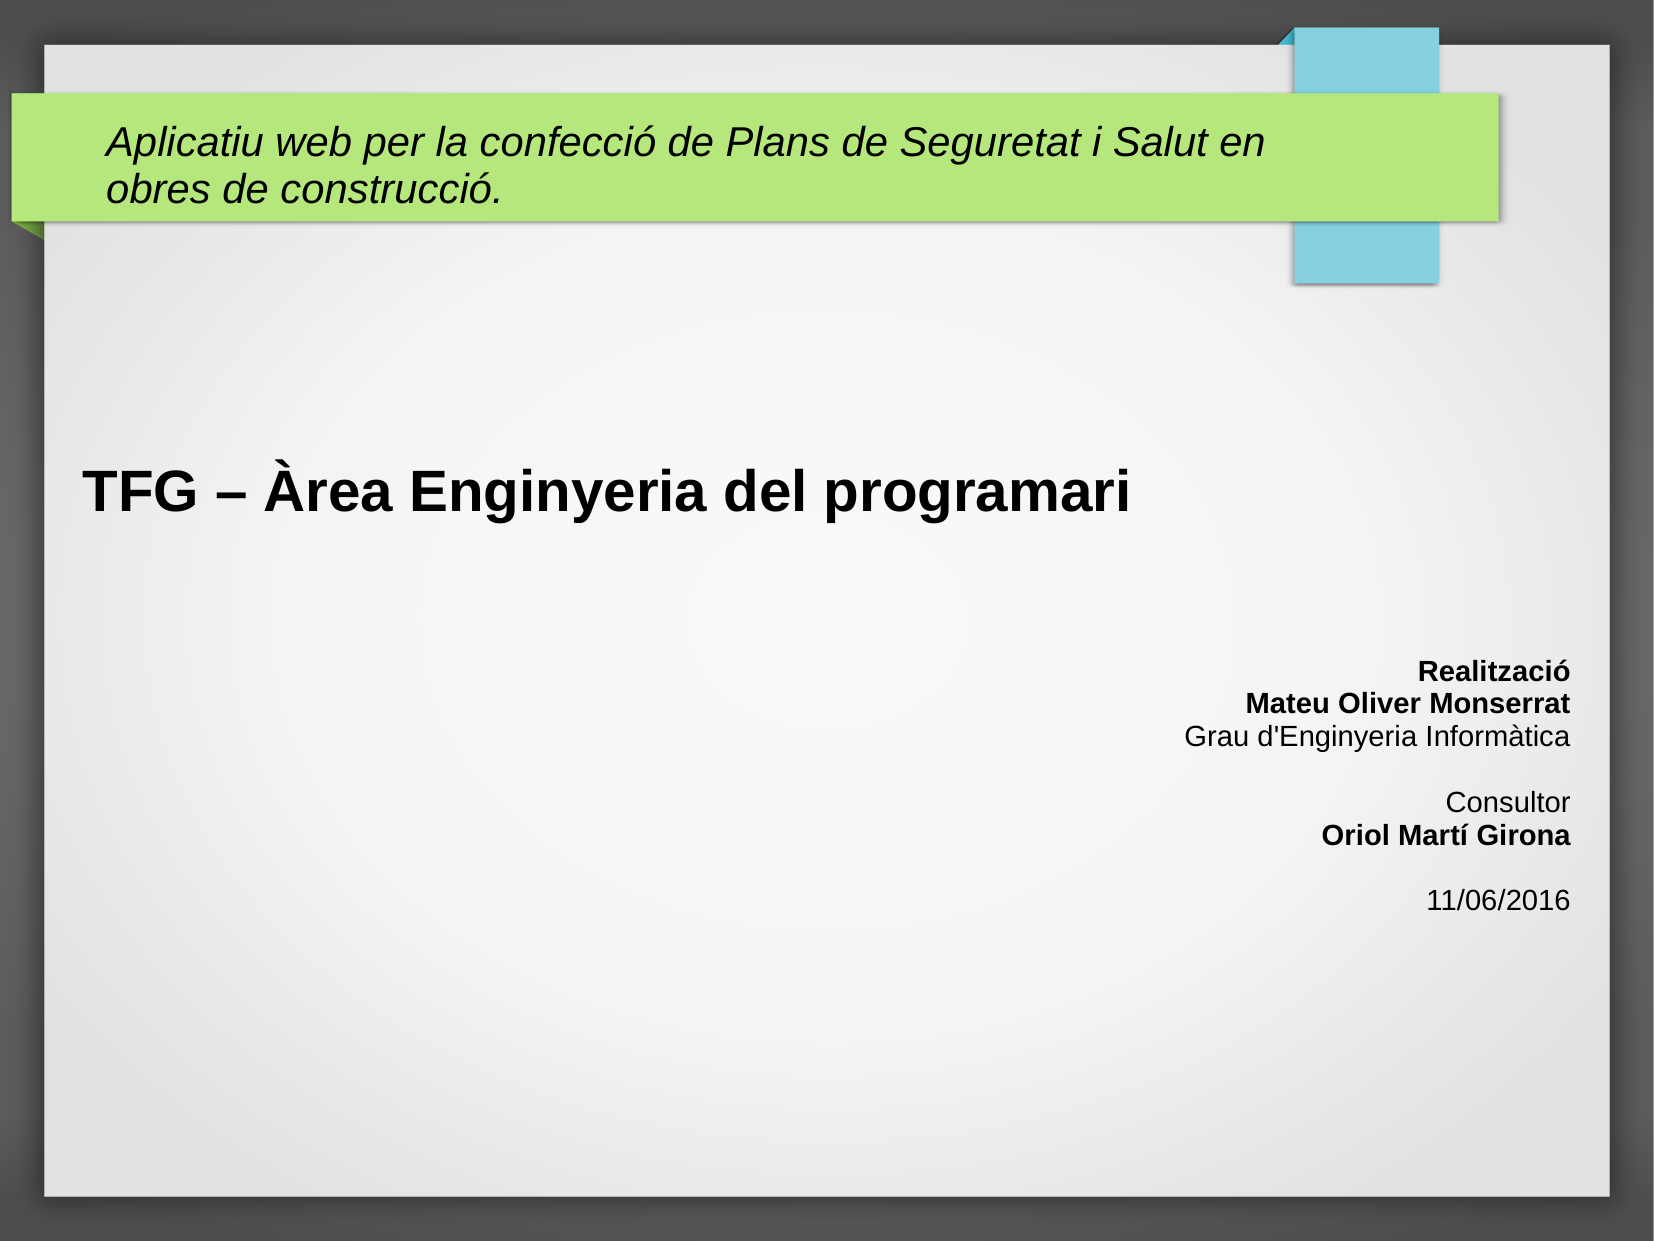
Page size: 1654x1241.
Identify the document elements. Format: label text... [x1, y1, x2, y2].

picture [0, 0, 1654, 1241]
subtitle TFG – Àrea Enginyeria del programari Realització Mateu Oliver Monserrat Grau d'Enginyeria Informàtica Consultor Oriol Martí Girona 11/06/2016 [82, 295, 1571, 1015]
title Aplicatiu web per la confecció de Plans de Seguretat i Salut en obres de construcció. [106, 106, 1288, 225]
